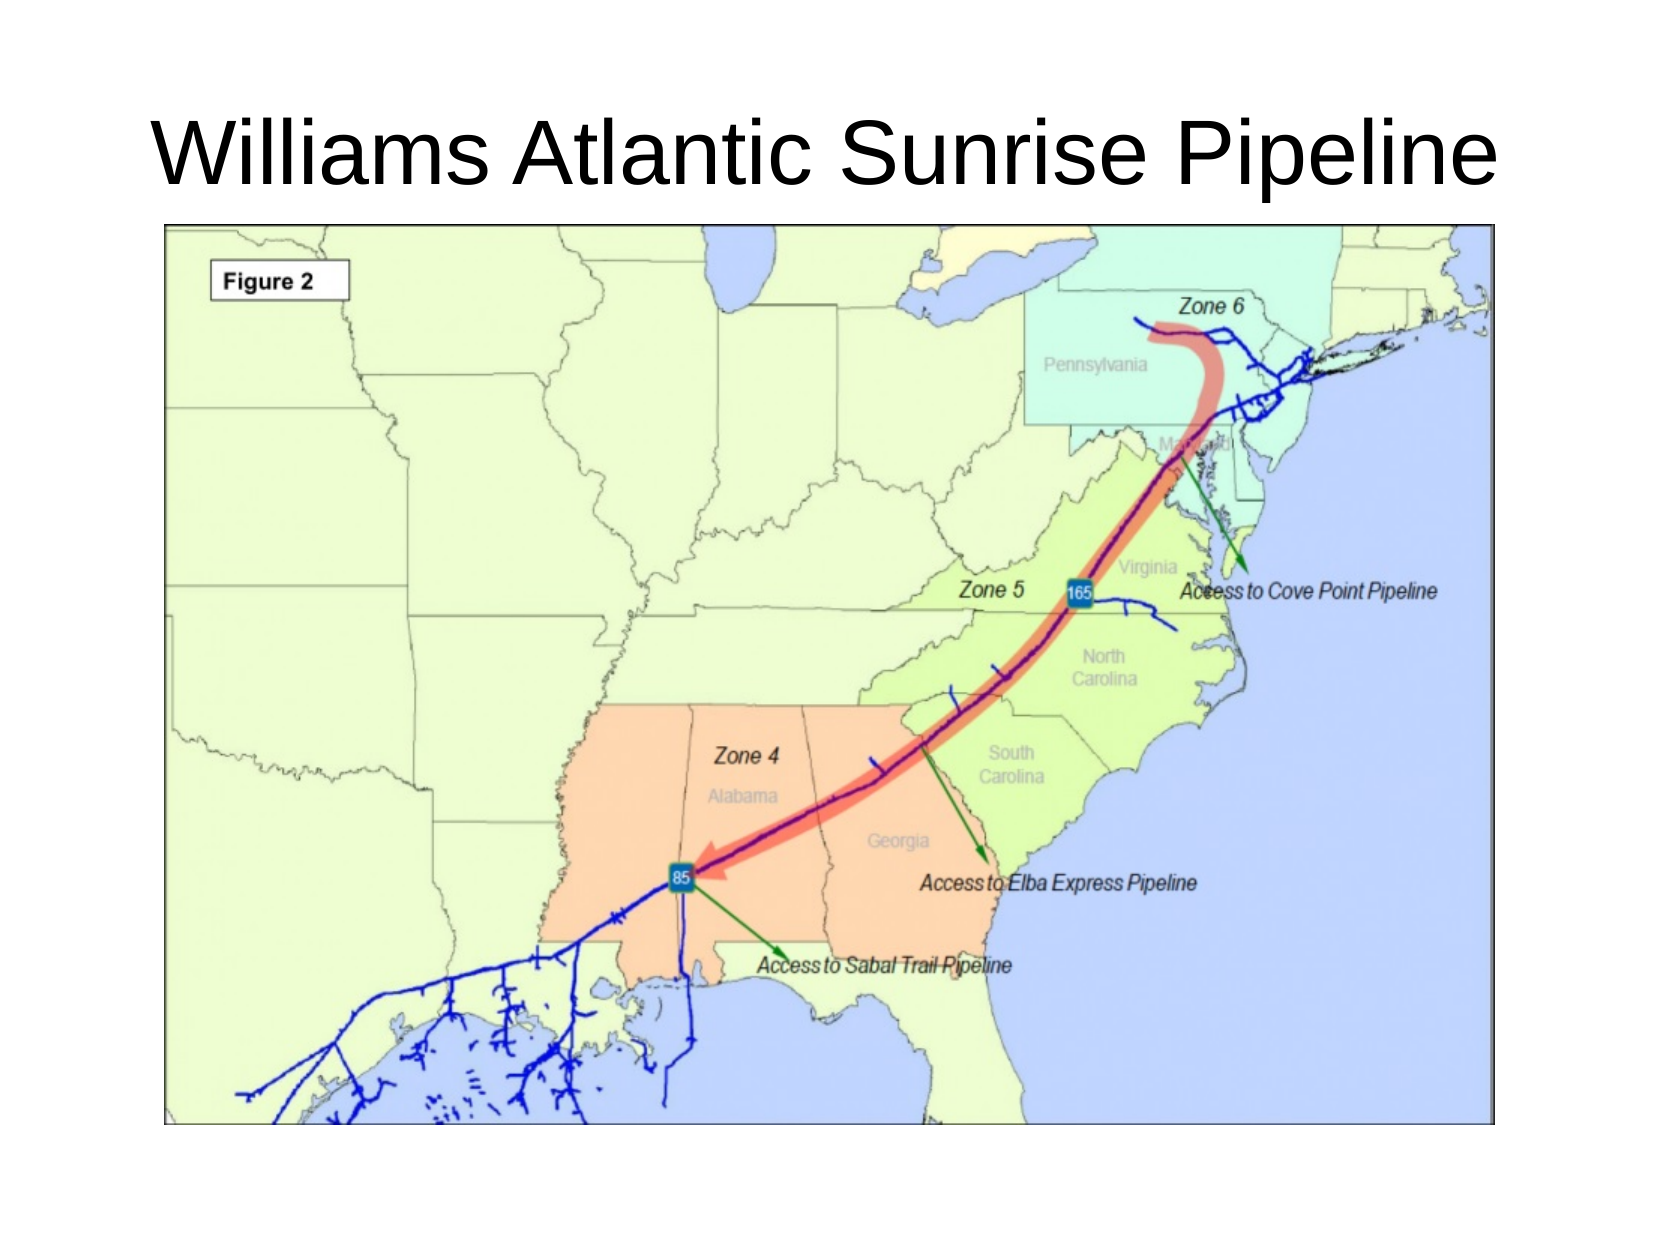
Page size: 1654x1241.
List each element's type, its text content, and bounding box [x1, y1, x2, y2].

title Williams Atlantic Sunrise Pipeline [82, 49, 1571, 257]
picture [164, 224, 1495, 1126]
